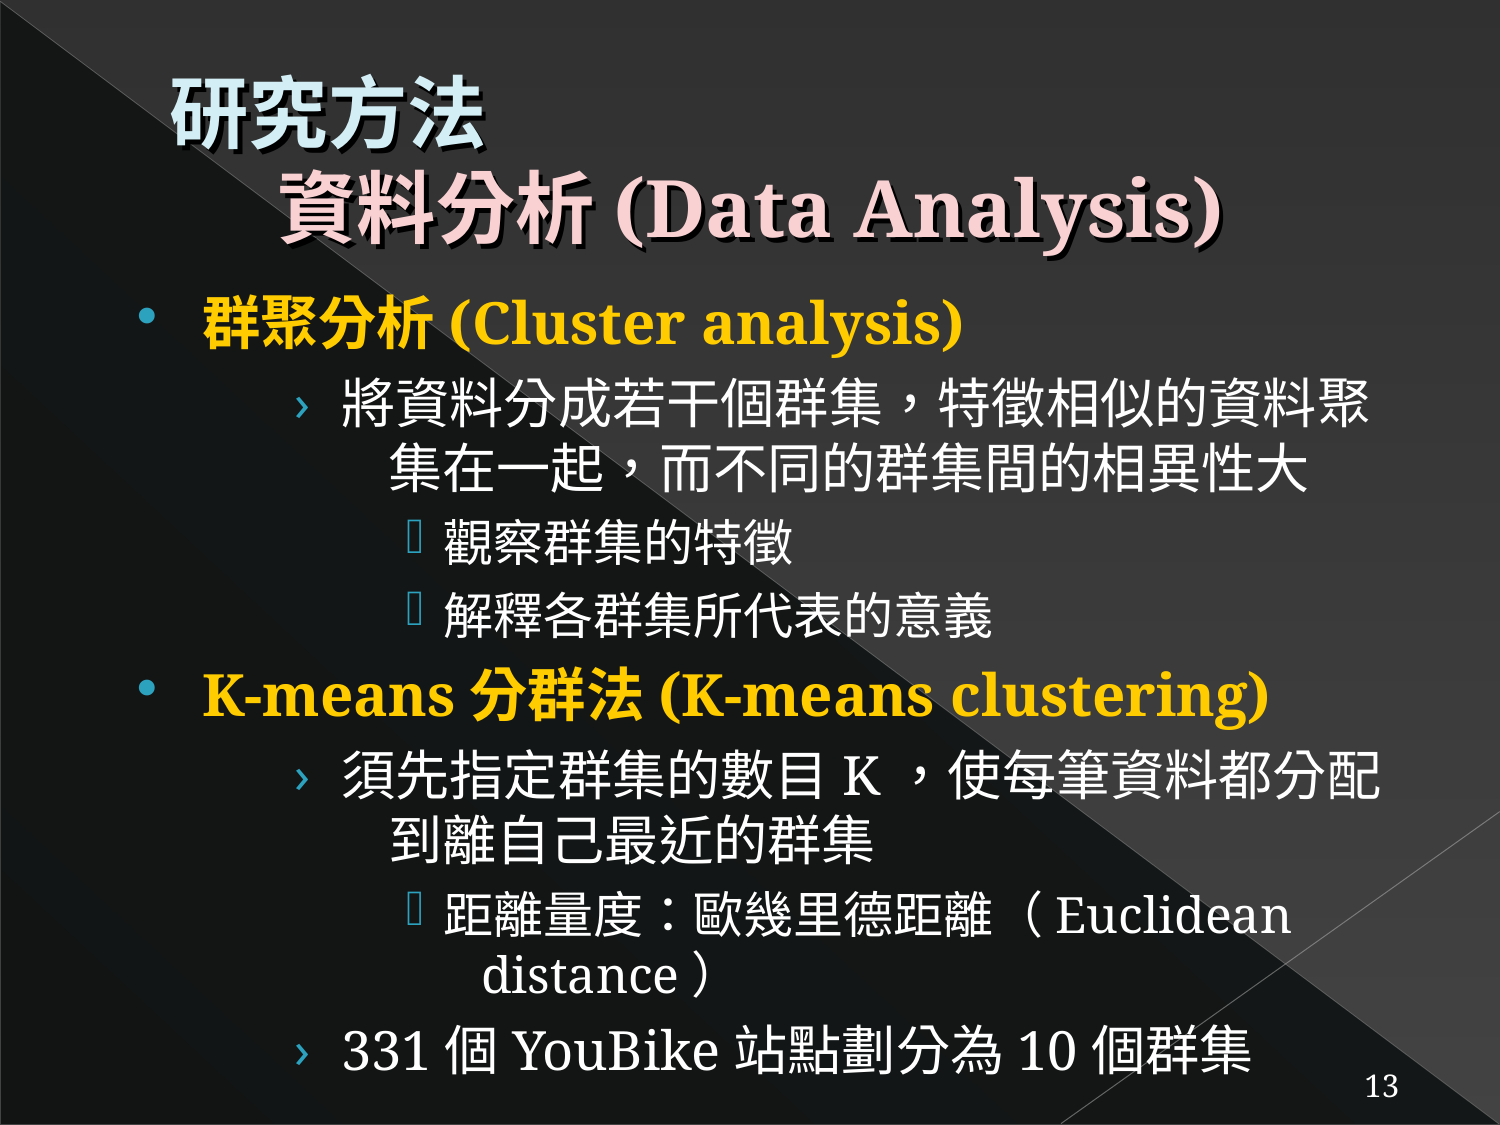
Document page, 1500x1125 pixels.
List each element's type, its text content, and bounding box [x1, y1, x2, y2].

text_box 13 [1340, 1058, 1424, 1109]
list 群聚分析(Cluster analysis) 將資料分成若干個群集，特徵相似的資料聚集在一起，而不同的群集間的相異性大 觀察群集的特徵 解釋各群集所代表的意義 K-means分群法(K-means clustering) 須先指定群集的數目K，使每筆資料都分配到離自己最近的群集 距離量度：歐幾里德距離（Euclidean distance） 331個YouBike站點劃分為10個群集 [103, 278, 1424, 1103]
text_box 研究方法 資料分析(Data Analysis) [75, 43, 1426, 274]
